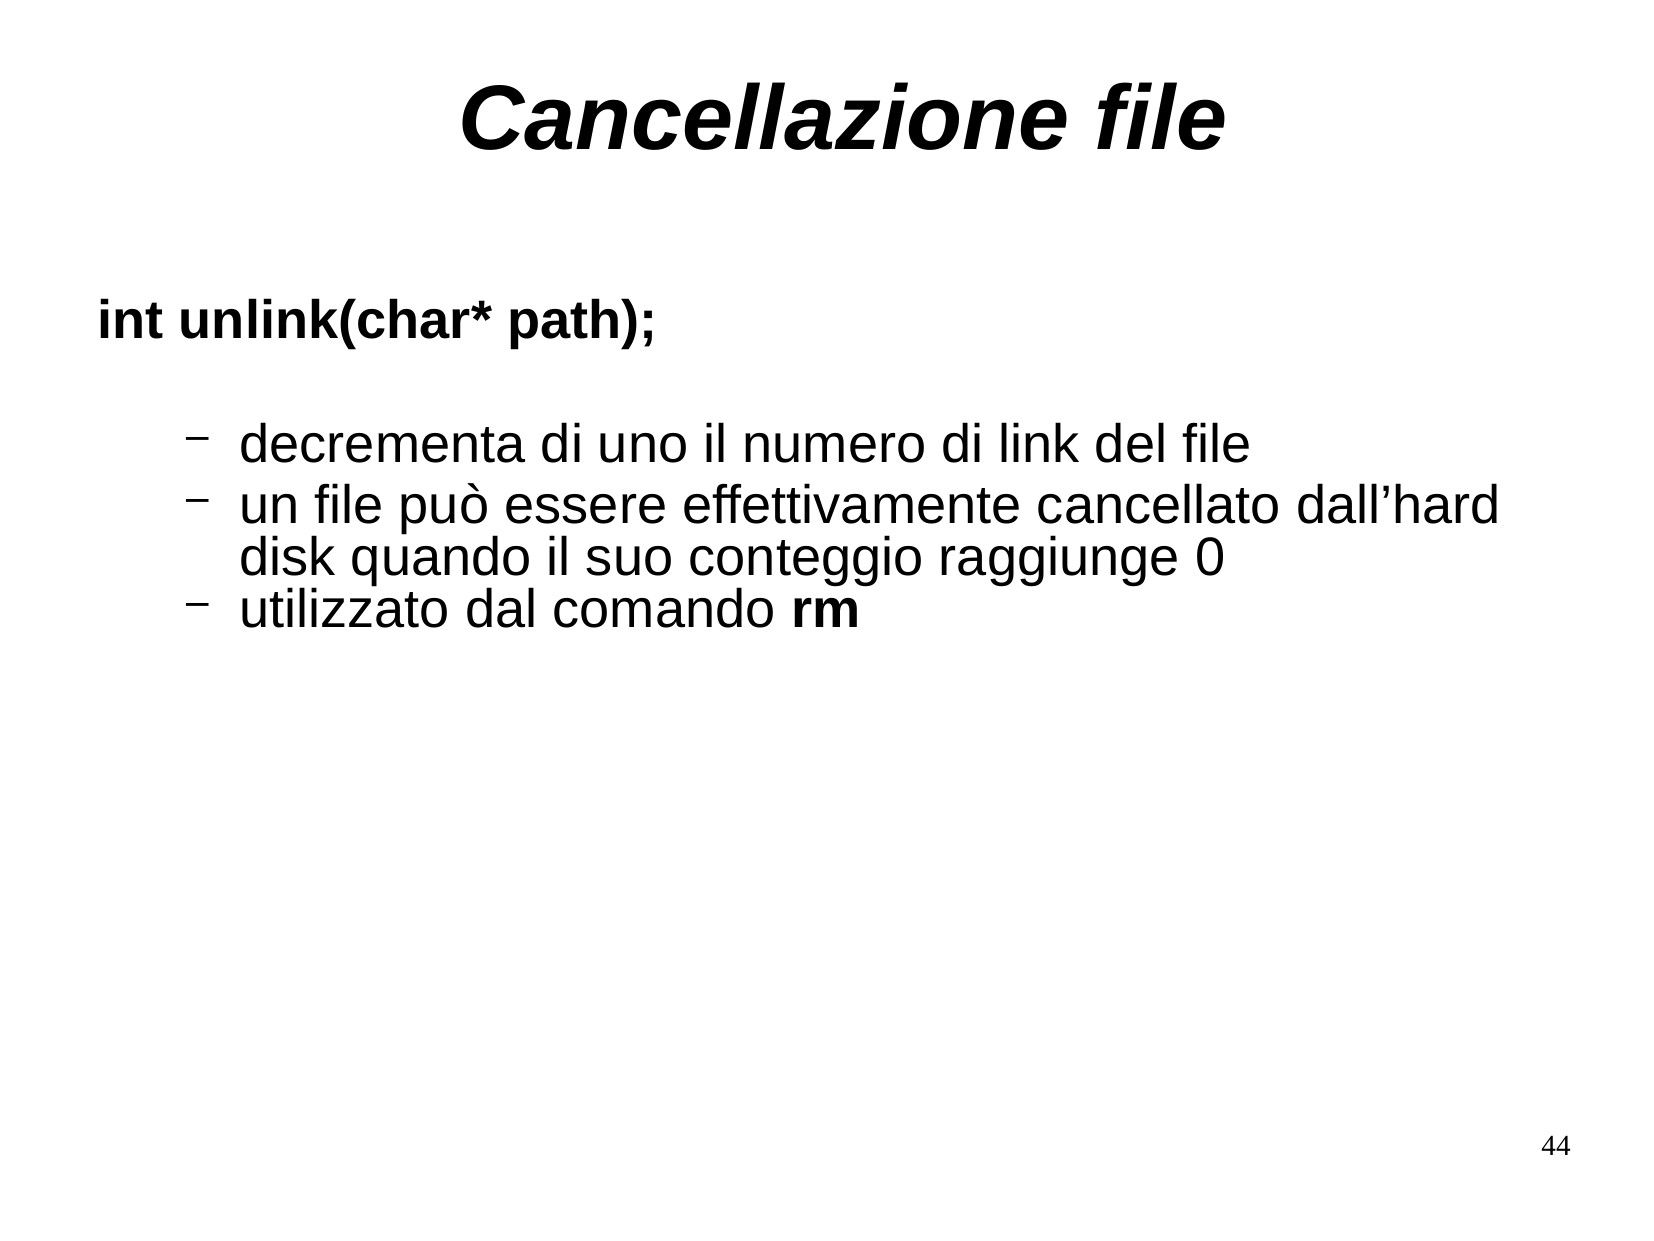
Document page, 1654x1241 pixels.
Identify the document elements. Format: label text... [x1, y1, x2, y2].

title Cancellazione file [82, 50, 1571, 257]
list int unlink(char* path); decrementa di uno il numero di link del file un file può essere effettivamente cancellato dall’hard disk quando il suo conteggio raggiunge 0 utilizzato dal comando rm [82, 289, 1604, 1119]
